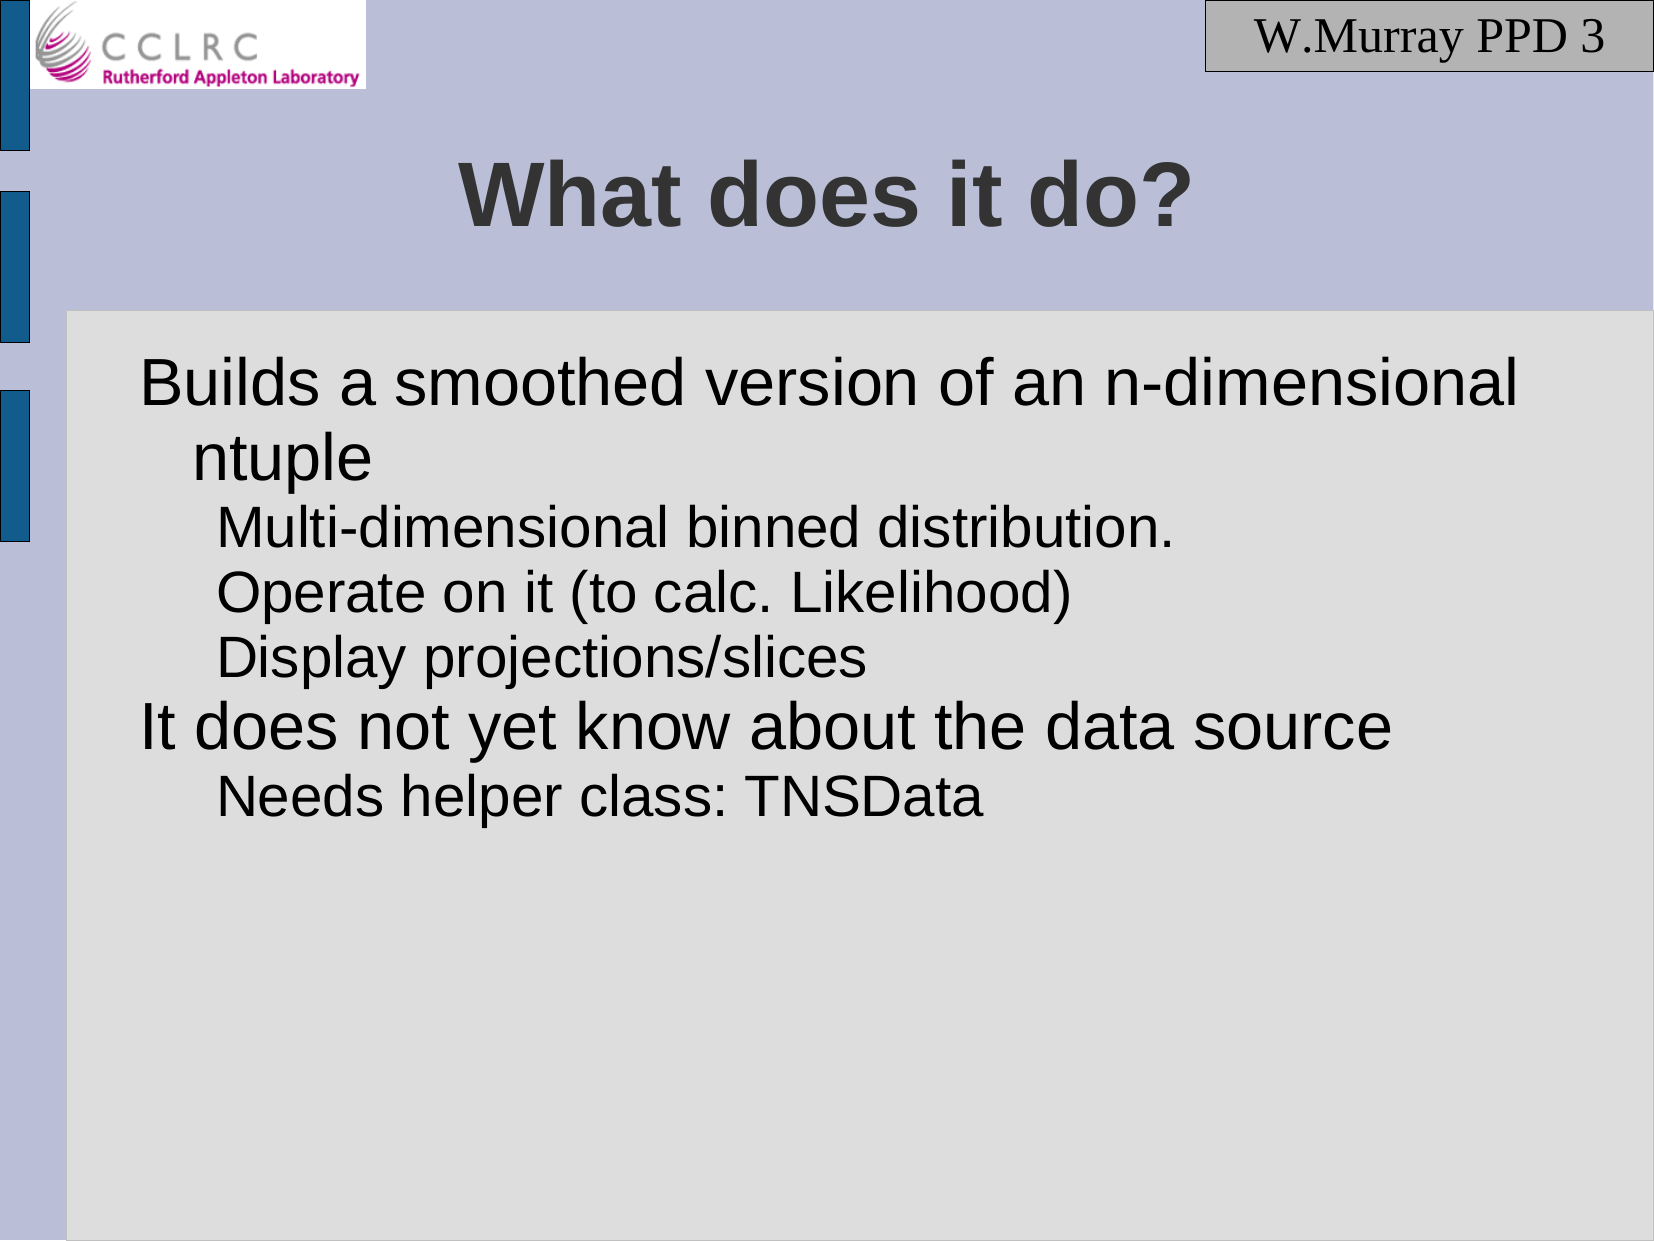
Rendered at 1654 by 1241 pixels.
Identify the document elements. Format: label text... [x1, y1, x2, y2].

title What does it do? [121, 91, 1534, 299]
list Builds a smoothed version of an n-dimensional ntuple Multi-dimensional binned distribution. Operate on it (to calc. Likelihood) Display projections/slices It does not yet know about the data source Needs helper class: TNSData [121, 344, 1534, 1127]
picture [30, 0, 366, 89]
